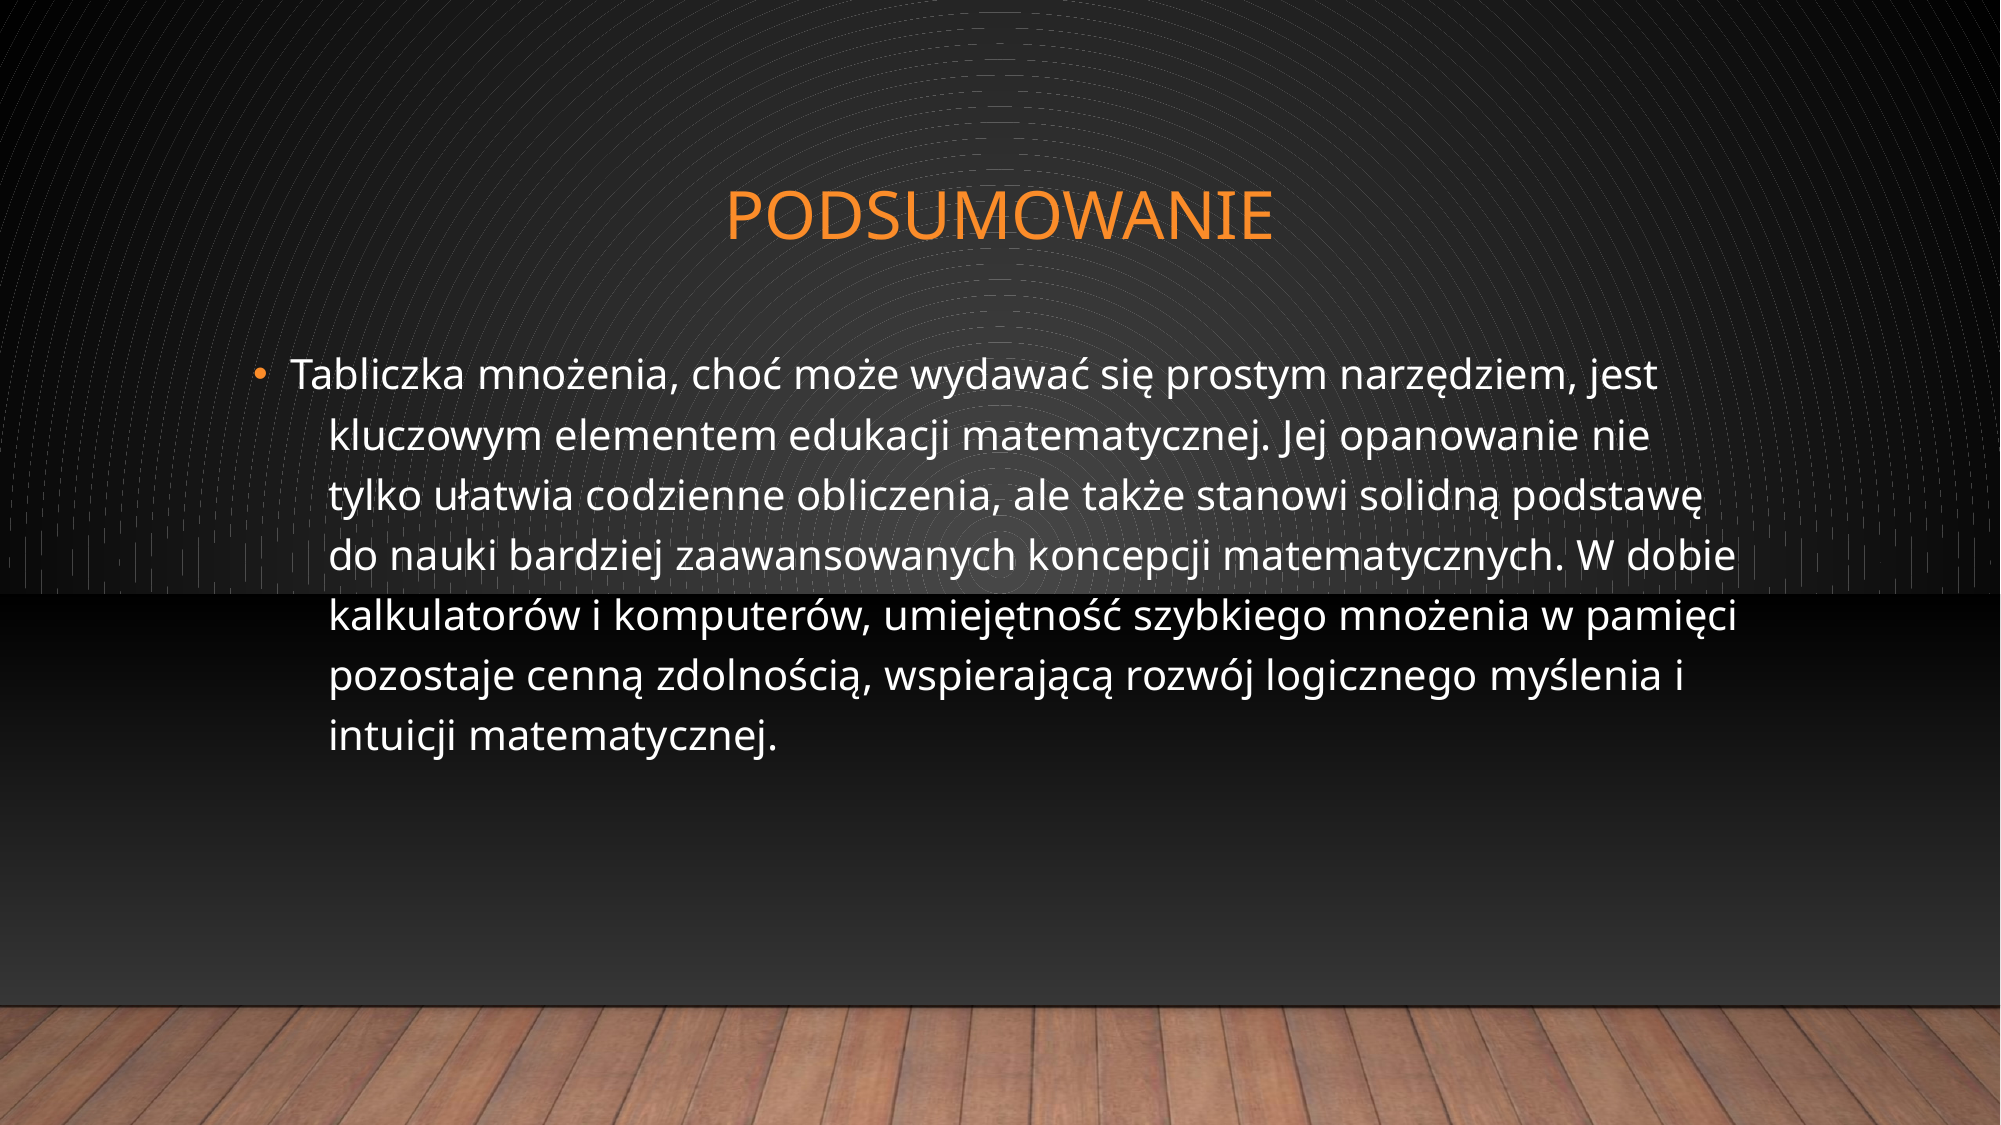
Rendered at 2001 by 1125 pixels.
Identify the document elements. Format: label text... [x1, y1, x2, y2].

title Podsumowanie [238, 131, 1763, 305]
list Tabliczka mnożenia, choć może wydawać się prostym narzędziem, jest kluczowym elementem edukacji matematycznej. Jej opanowanie nie tylko ułatwia codzienne obliczenia, ale także stanowi solidną podstawę do nauki bardziej zaawansowanych koncepcji matematycznych. W dobie kalkulatorów i komputerów, umiejętność szybkiego mnożenia w pamięci pozostaje cenną zdolnością, wspierającą rozwój logicznego myślenia i intuicji matematycznej. [238, 330, 1763, 897]
